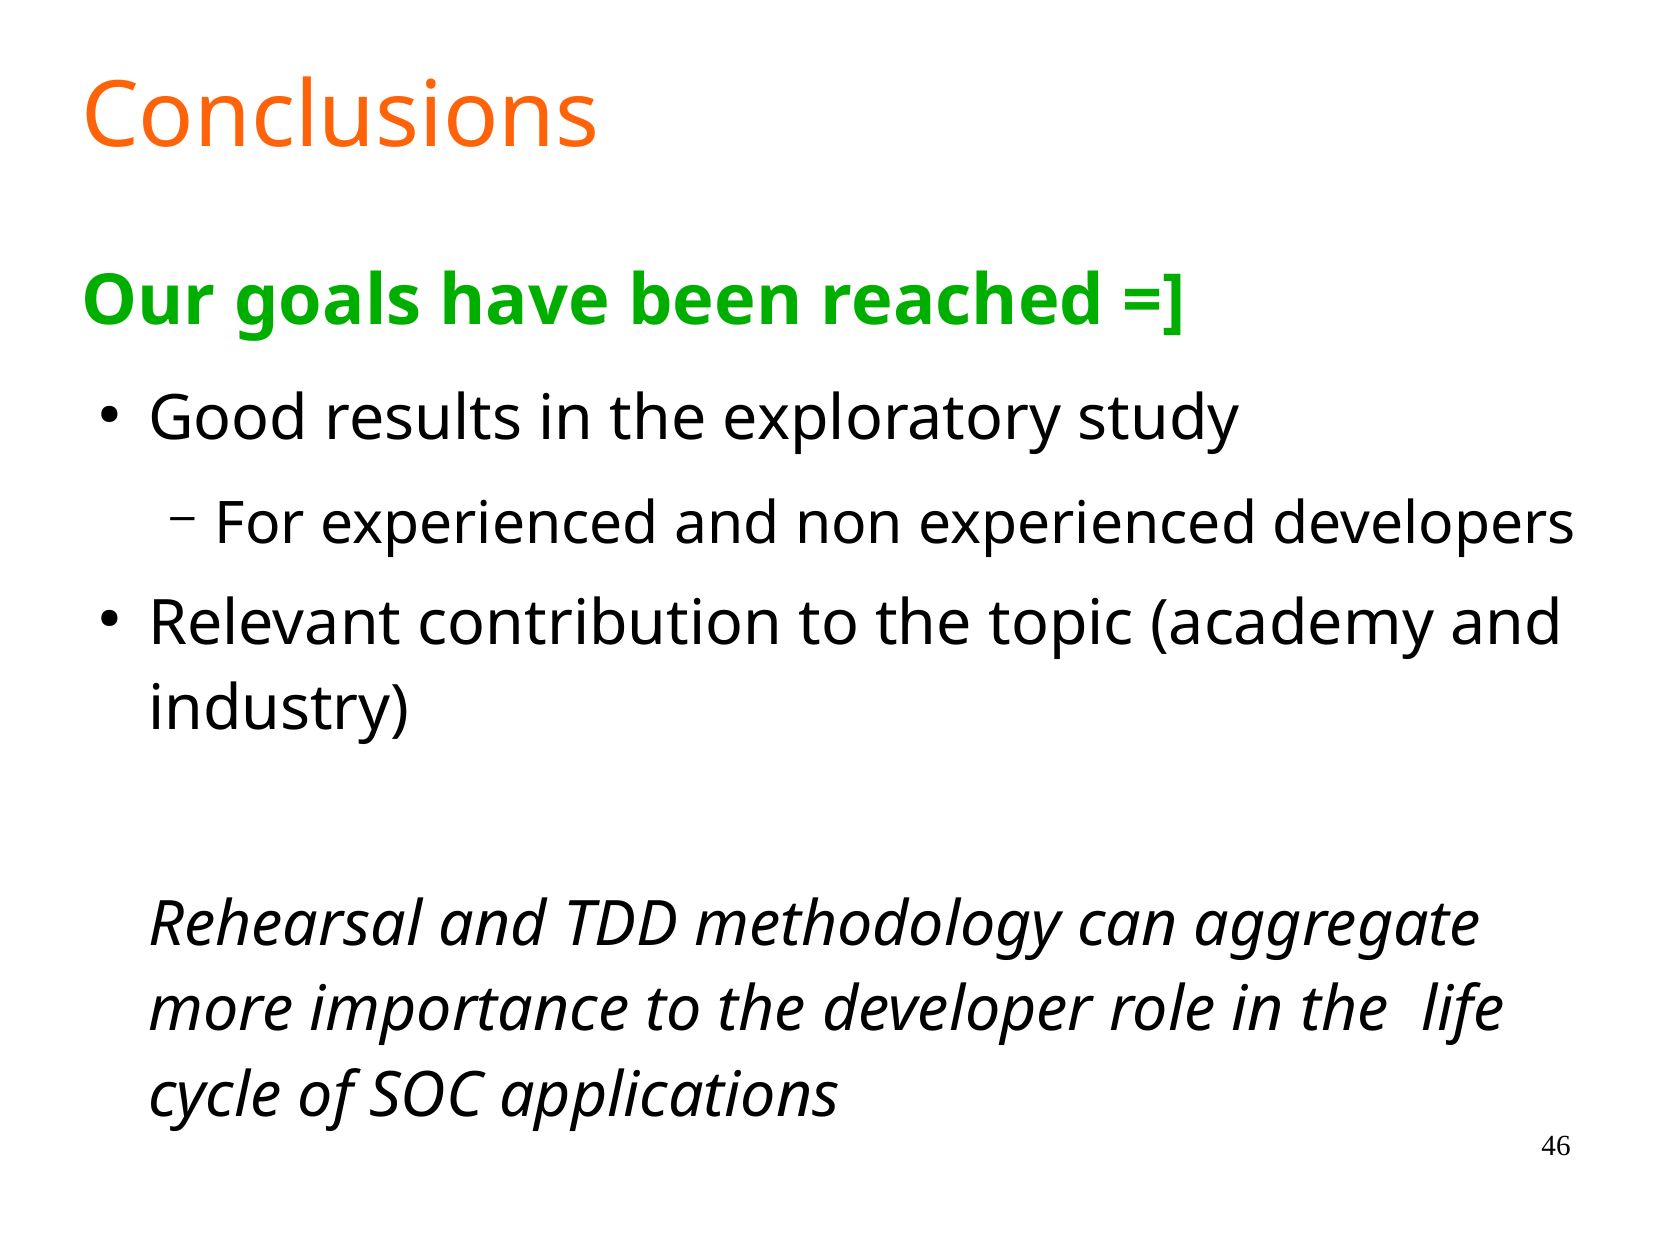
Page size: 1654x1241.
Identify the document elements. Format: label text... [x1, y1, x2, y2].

list Our goals have been reached =] Good results in the exploratory study For experienced and non experienced developers Relevant contribution to the topic (academy and industry) Rehearsal and TDD methodology can aggregate more importance to the developer role in the life cycle of SOC applications [15, 248, 1581, 1171]
title Conclusions [81, 17, 1570, 204]
